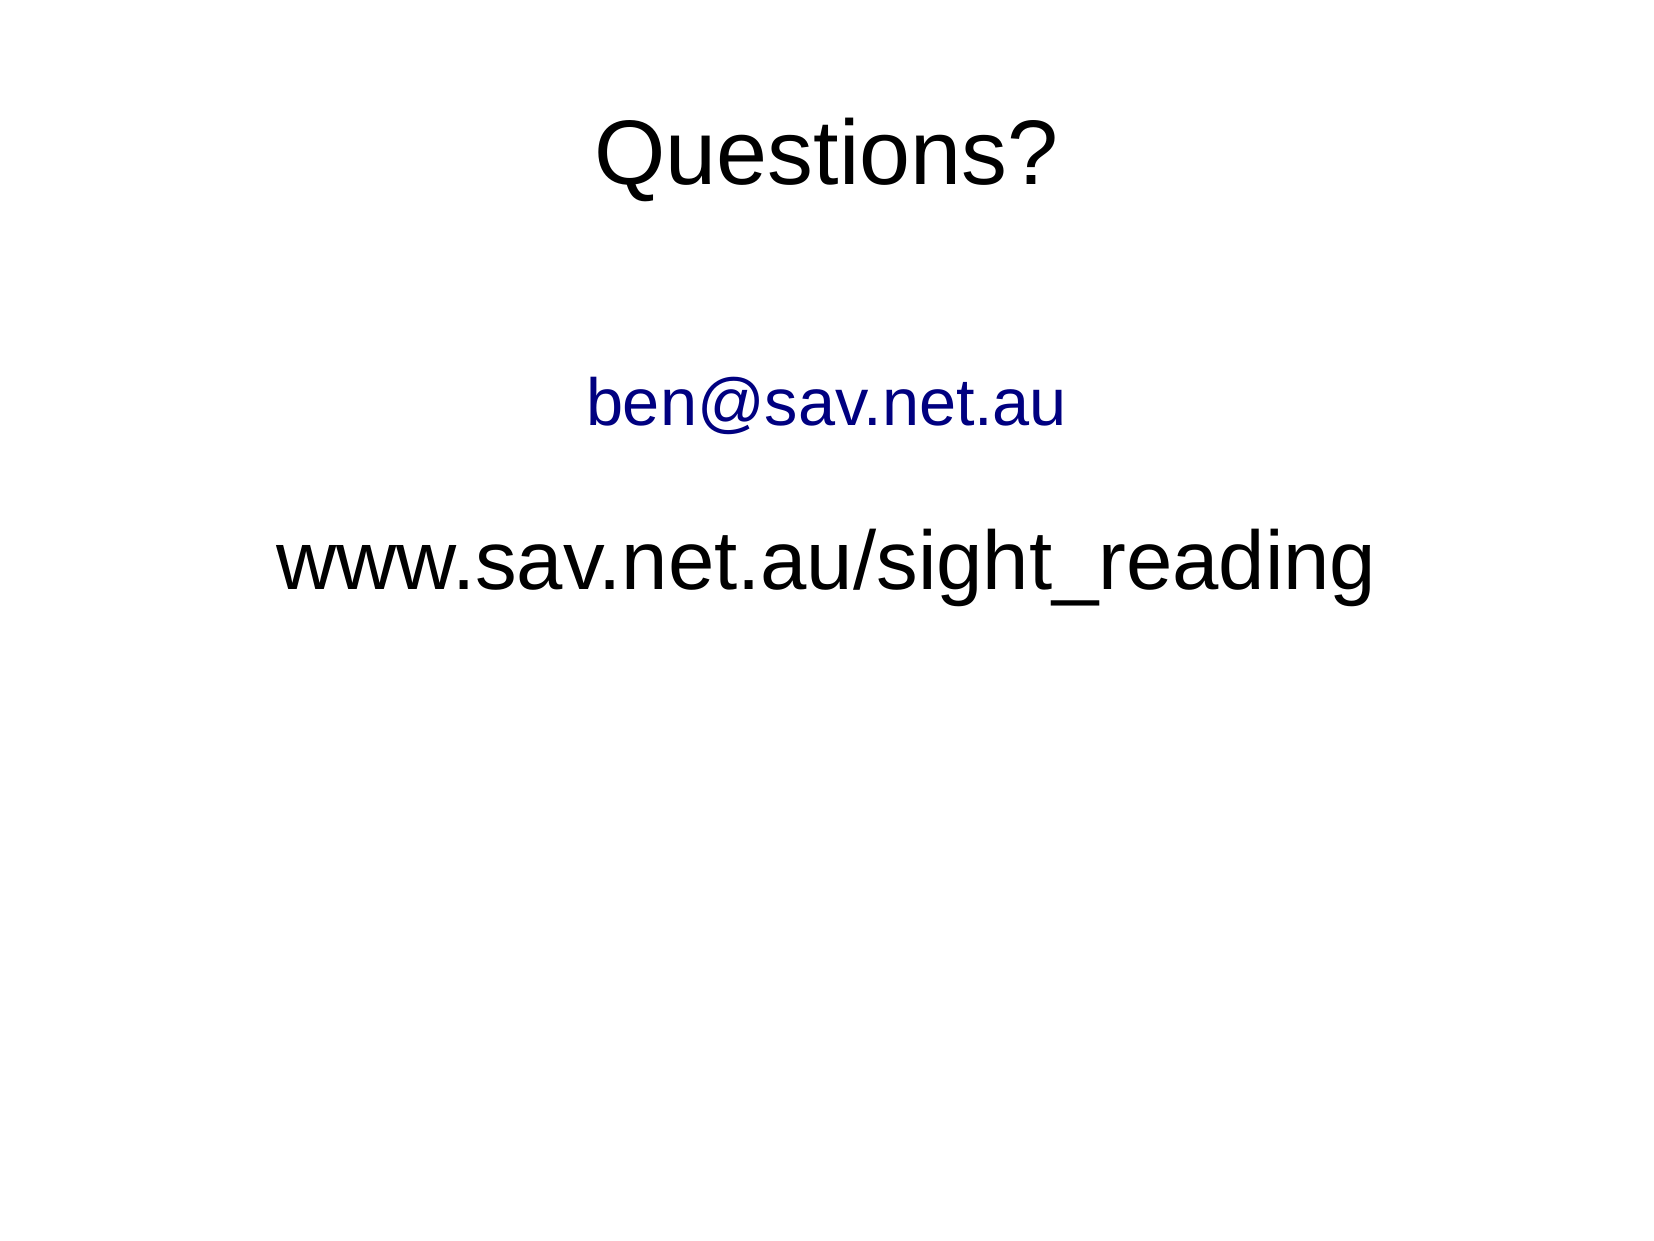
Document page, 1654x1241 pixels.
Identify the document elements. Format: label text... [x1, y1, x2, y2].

title Questions? [82, 49, 1571, 257]
list ben@sav.net.au www.sav.net.au/sight_reading [82, 290, 1571, 1010]
